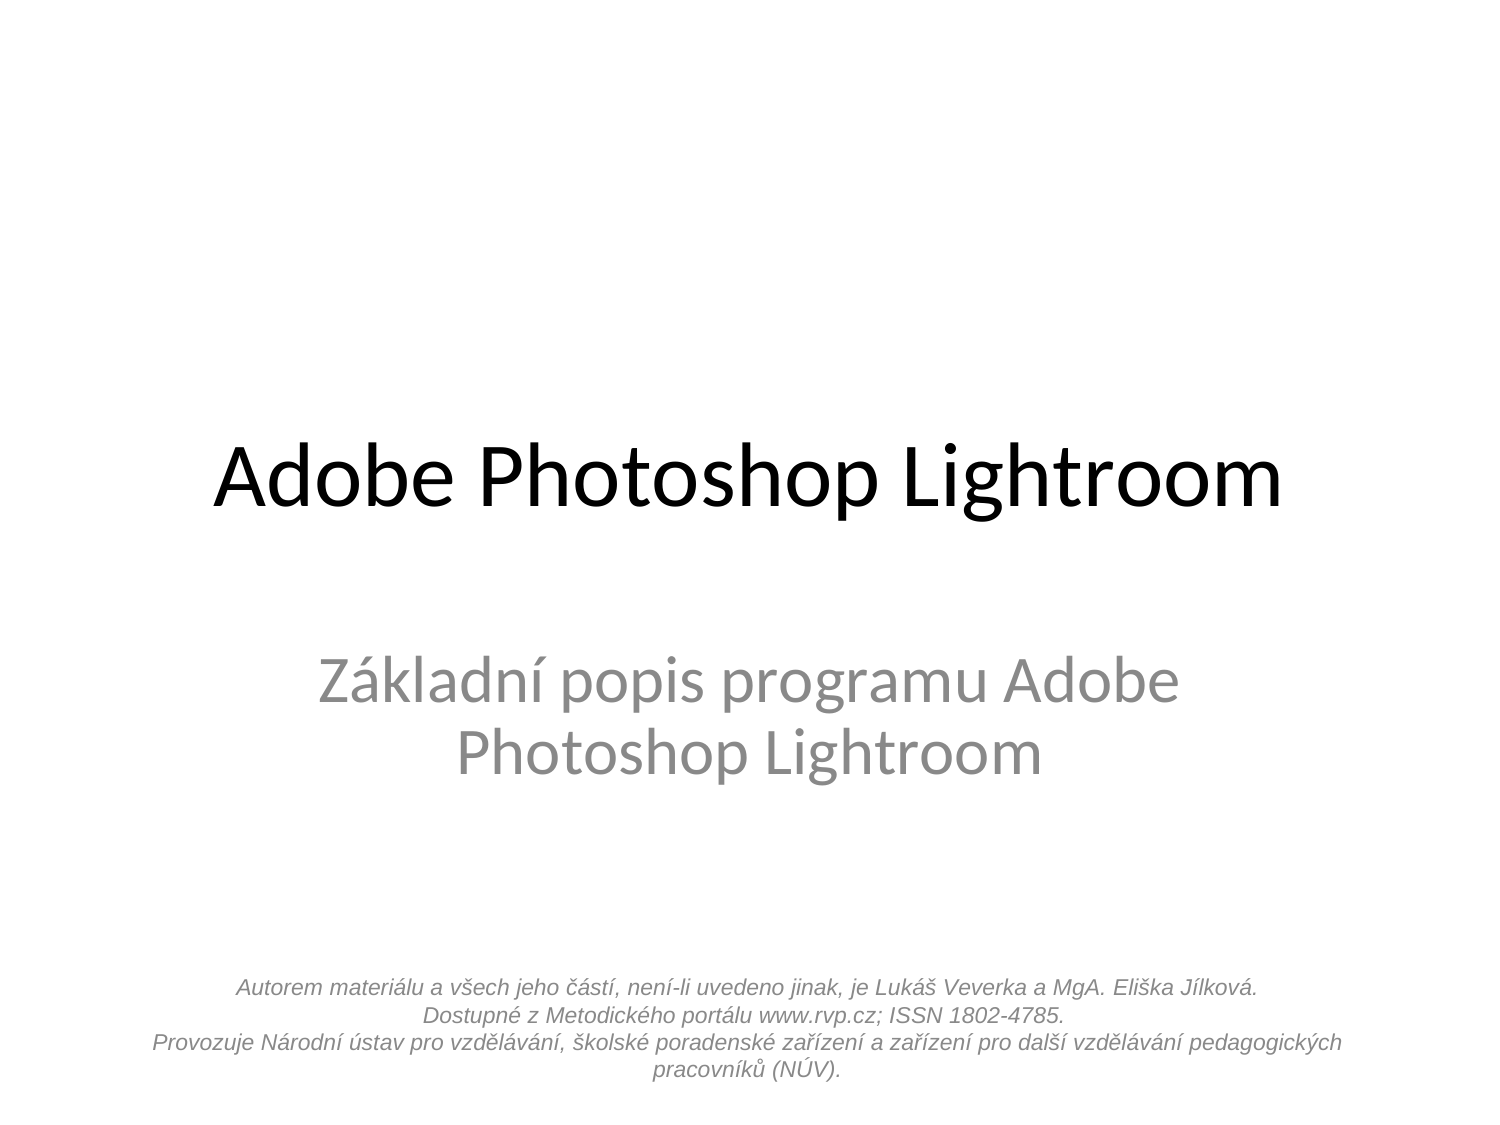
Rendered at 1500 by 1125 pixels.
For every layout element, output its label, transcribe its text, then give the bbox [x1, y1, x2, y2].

text_box Autorem materiálu a všech jeho částí, není-li uvedeno jinak, je Lukáš Veverka a MgA. Eliška Jílková. Dostupné z Metodického portálu www.rvp.cz; ISSN 1802-4785. Provozuje Národní ústav pro vzdělávání, školské poradenské zařízení a zařízení pro další vzdělávání pedagogických pracovníků (NÚV). [133, 1011, 1362, 1072]
title Adobe Photoshop Lightroom [112, 349, 1388, 591]
text_box Základní popis programu Adobe Photoshop Lightroom [225, 637, 1276, 811]
